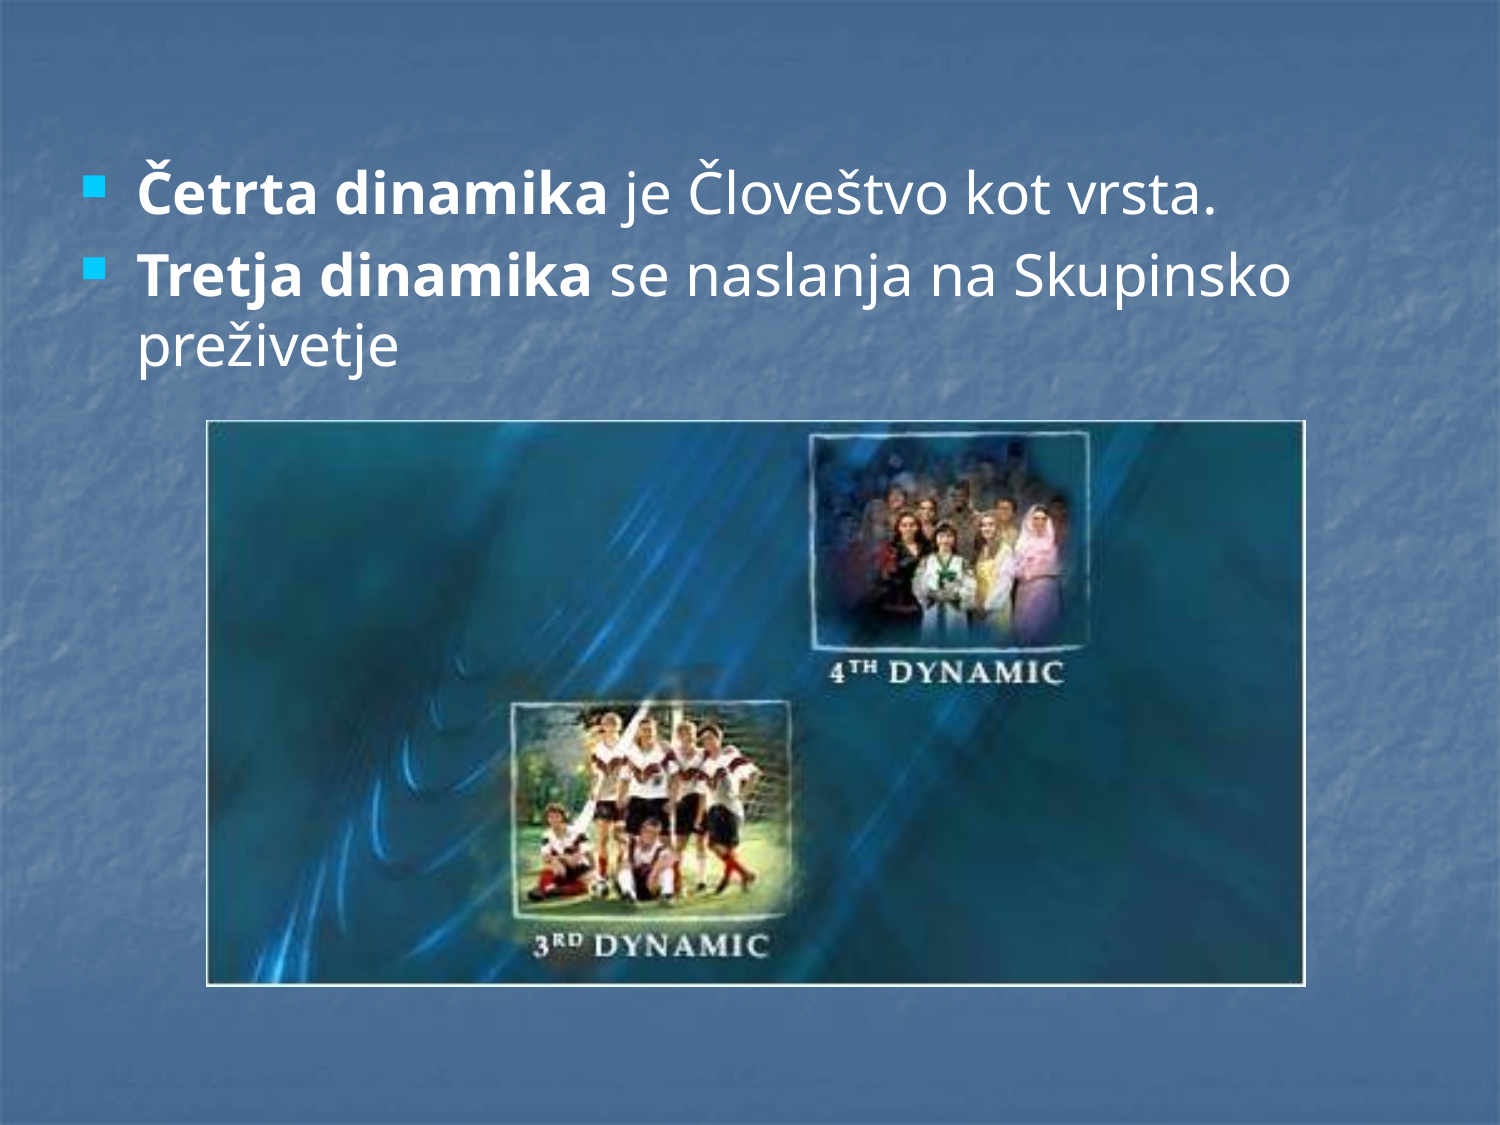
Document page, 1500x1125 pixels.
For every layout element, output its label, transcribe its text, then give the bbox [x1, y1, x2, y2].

picture [0, 0, 1500, 1125]
list Četrta dinamika je Človeštvo kot vrsta. Tretja dinamika se naslanja na Skupinsko preživetje [64, 148, 1415, 887]
